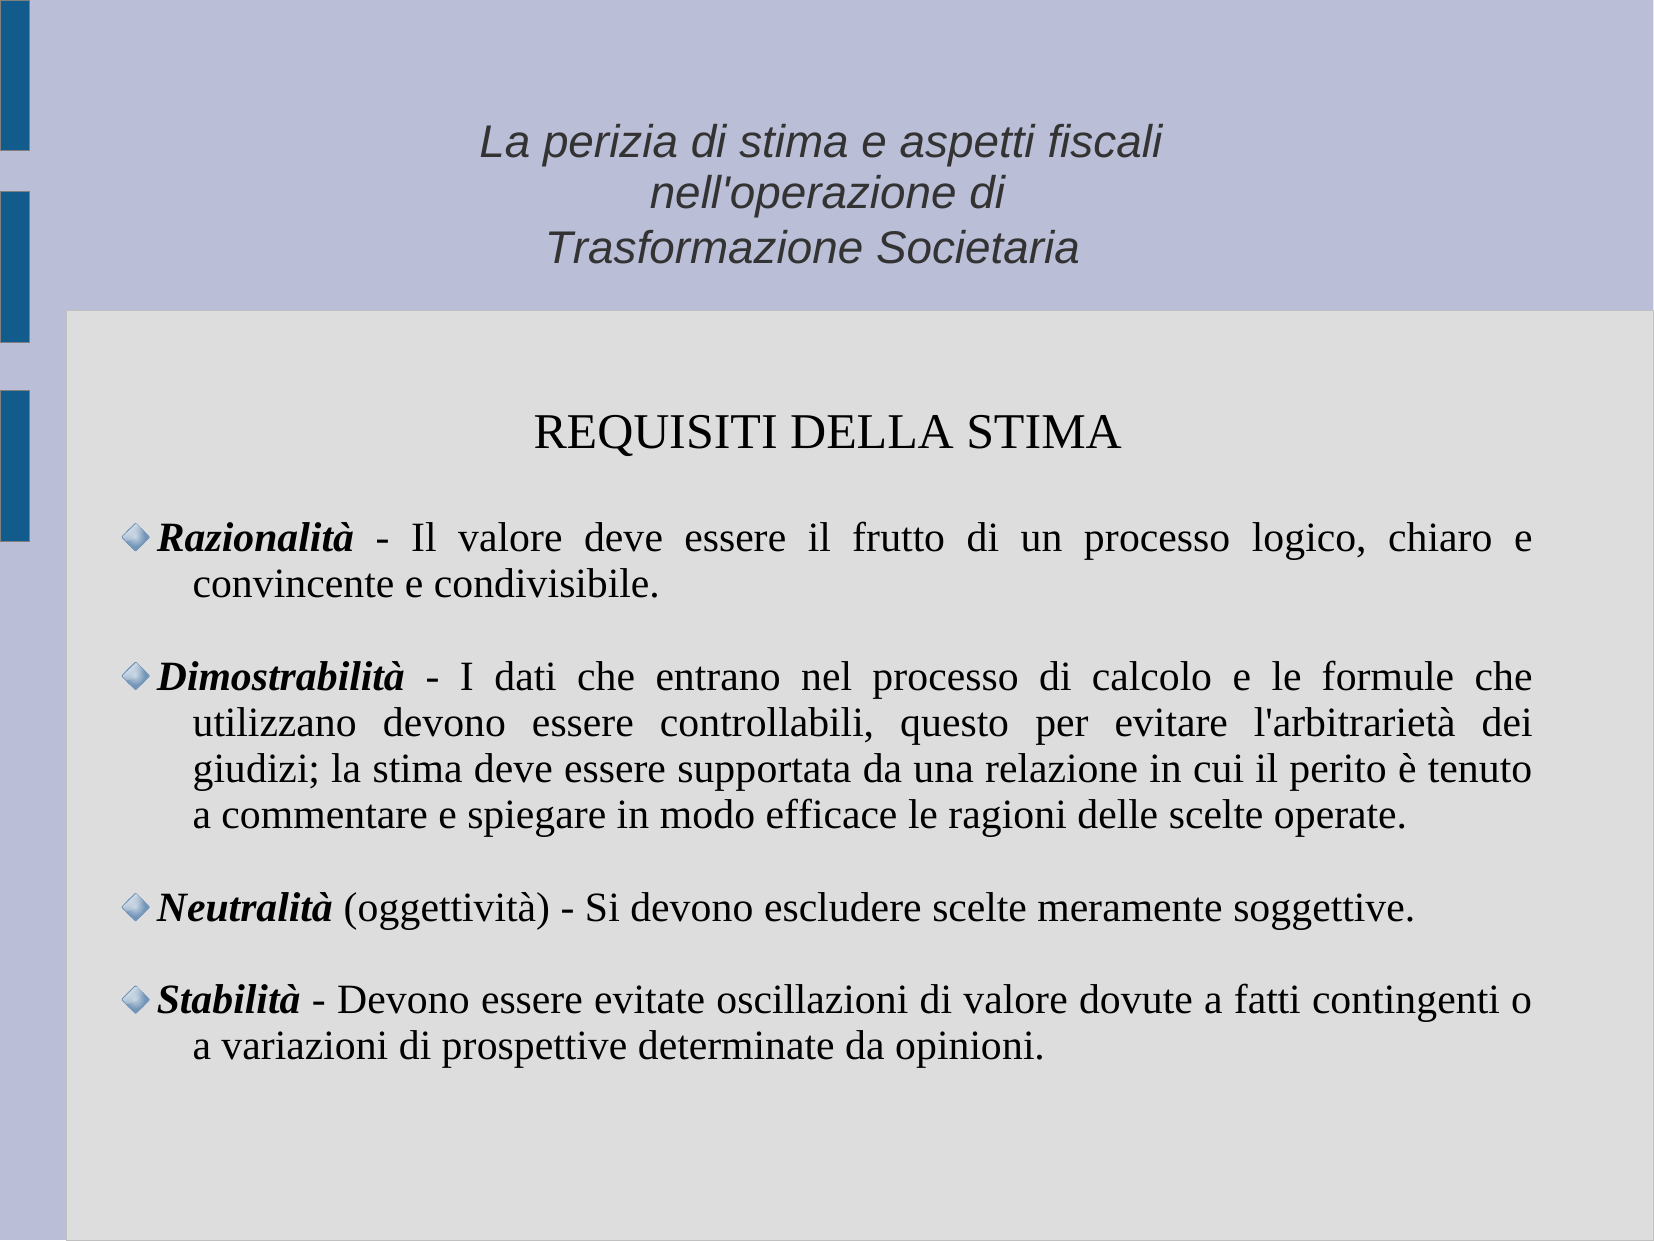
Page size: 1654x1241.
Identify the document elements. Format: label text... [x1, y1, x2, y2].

title La perizia di stima e aspetti fiscali nell'operazione di Trasformazione Societaria [121, 91, 1534, 201]
subtitle REQUISITI DELLA STIMA Razionalità - Il valore deve essere il frutto di un processo logico, chiaro e convincente e condivisibile. Dimostrabilità - I dati che entrano nel processo di calcolo e le formule che utilizzano devono essere controllabili, questo per evitare l'arbitrarietà dei giudizi; la stima deve essere supportata da una relazione in cui il perito è tenuto a commentare e spiegare in modo efficace le ragioni delle scelte operate. Neutralità (oggettività) - Si devono escludere scelte meramente soggettive. Stabilità - Devono essere evitate oscillazioni di valore dovute a fatti contingenti o a variazioni di prospettive determinate da opinioni. [121, 201, 1534, 1241]
